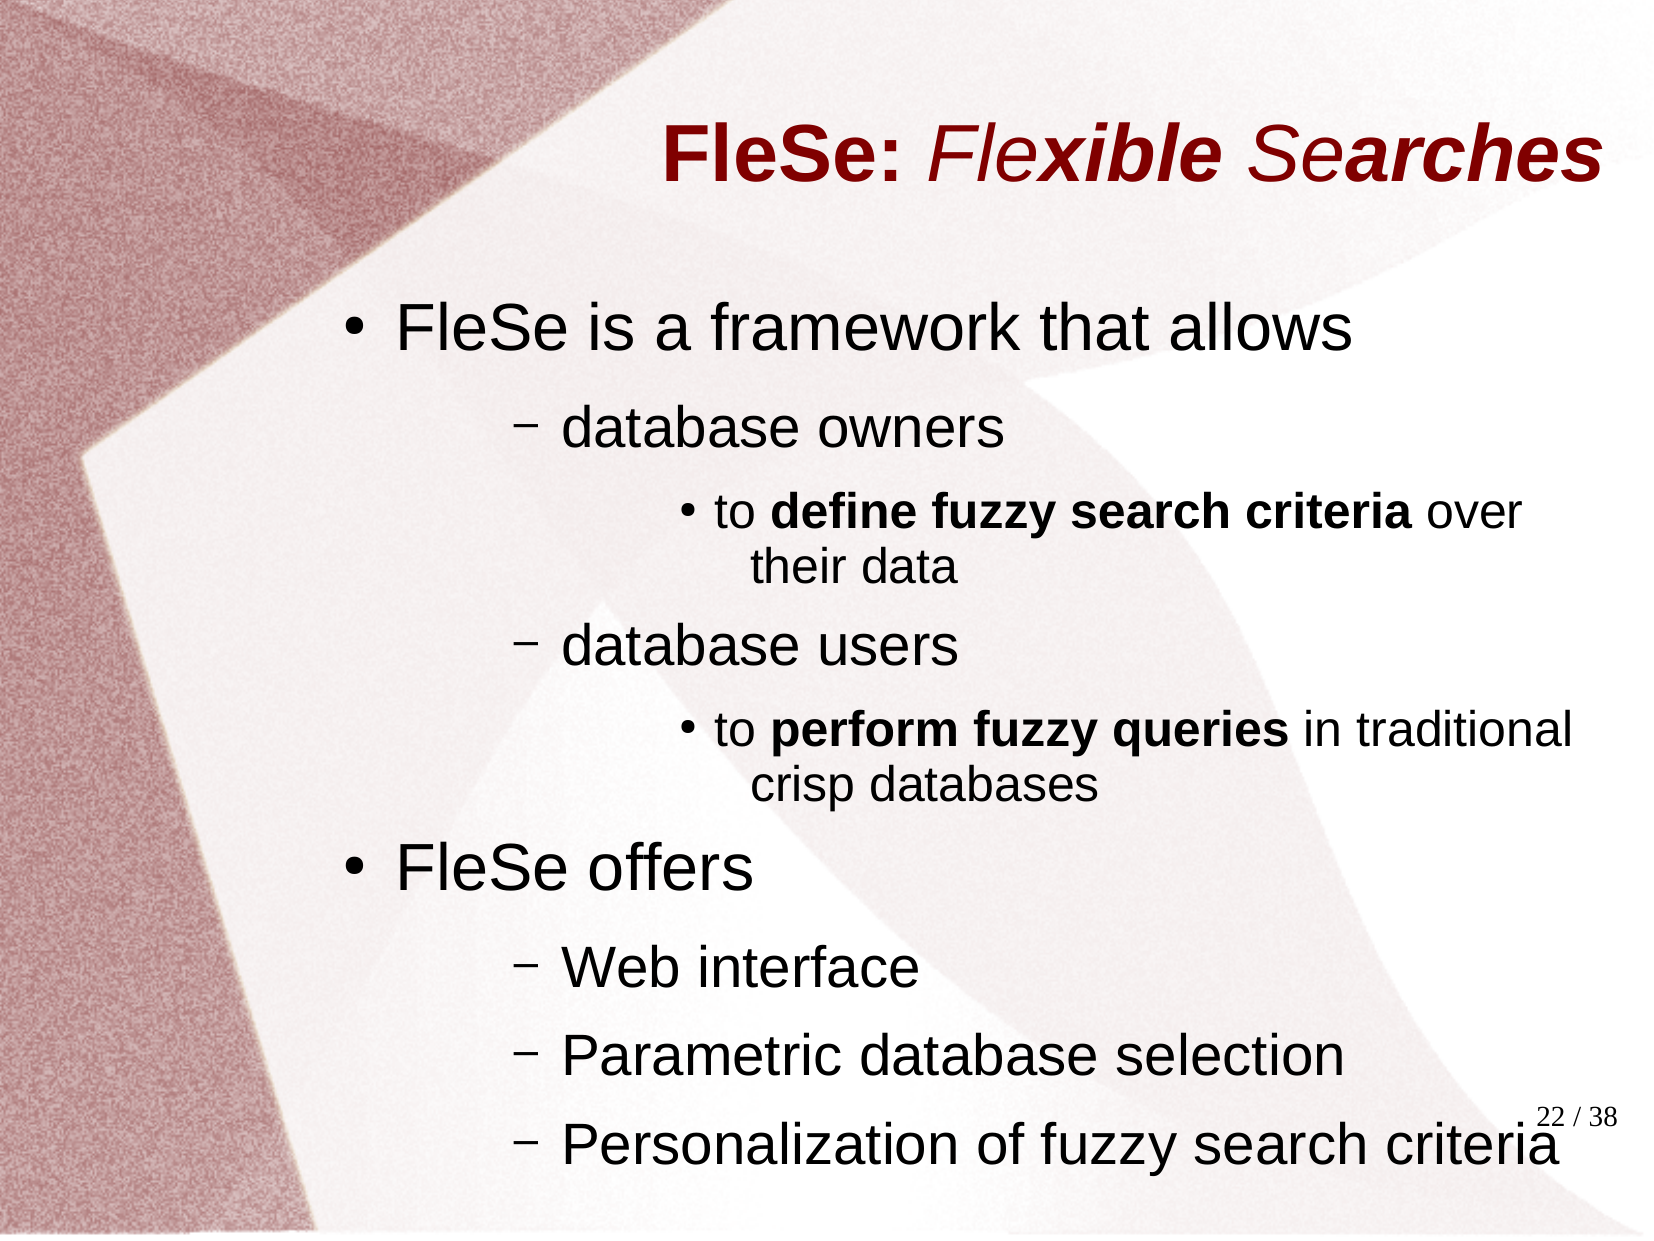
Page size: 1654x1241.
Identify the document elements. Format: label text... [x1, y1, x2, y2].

list FleSe is a framework that allows database owners to define fuzzy search criteria over their data database users to perform fuzzy queries in traditional crisp databases FleSe offers Web interface Parametric database selection Personalization of fuzzy search criteria [324, 290, 1601, 1177]
title FleSe: Flexible Searches [596, 49, 1607, 257]
picture [0, 0, 1654, 1241]
